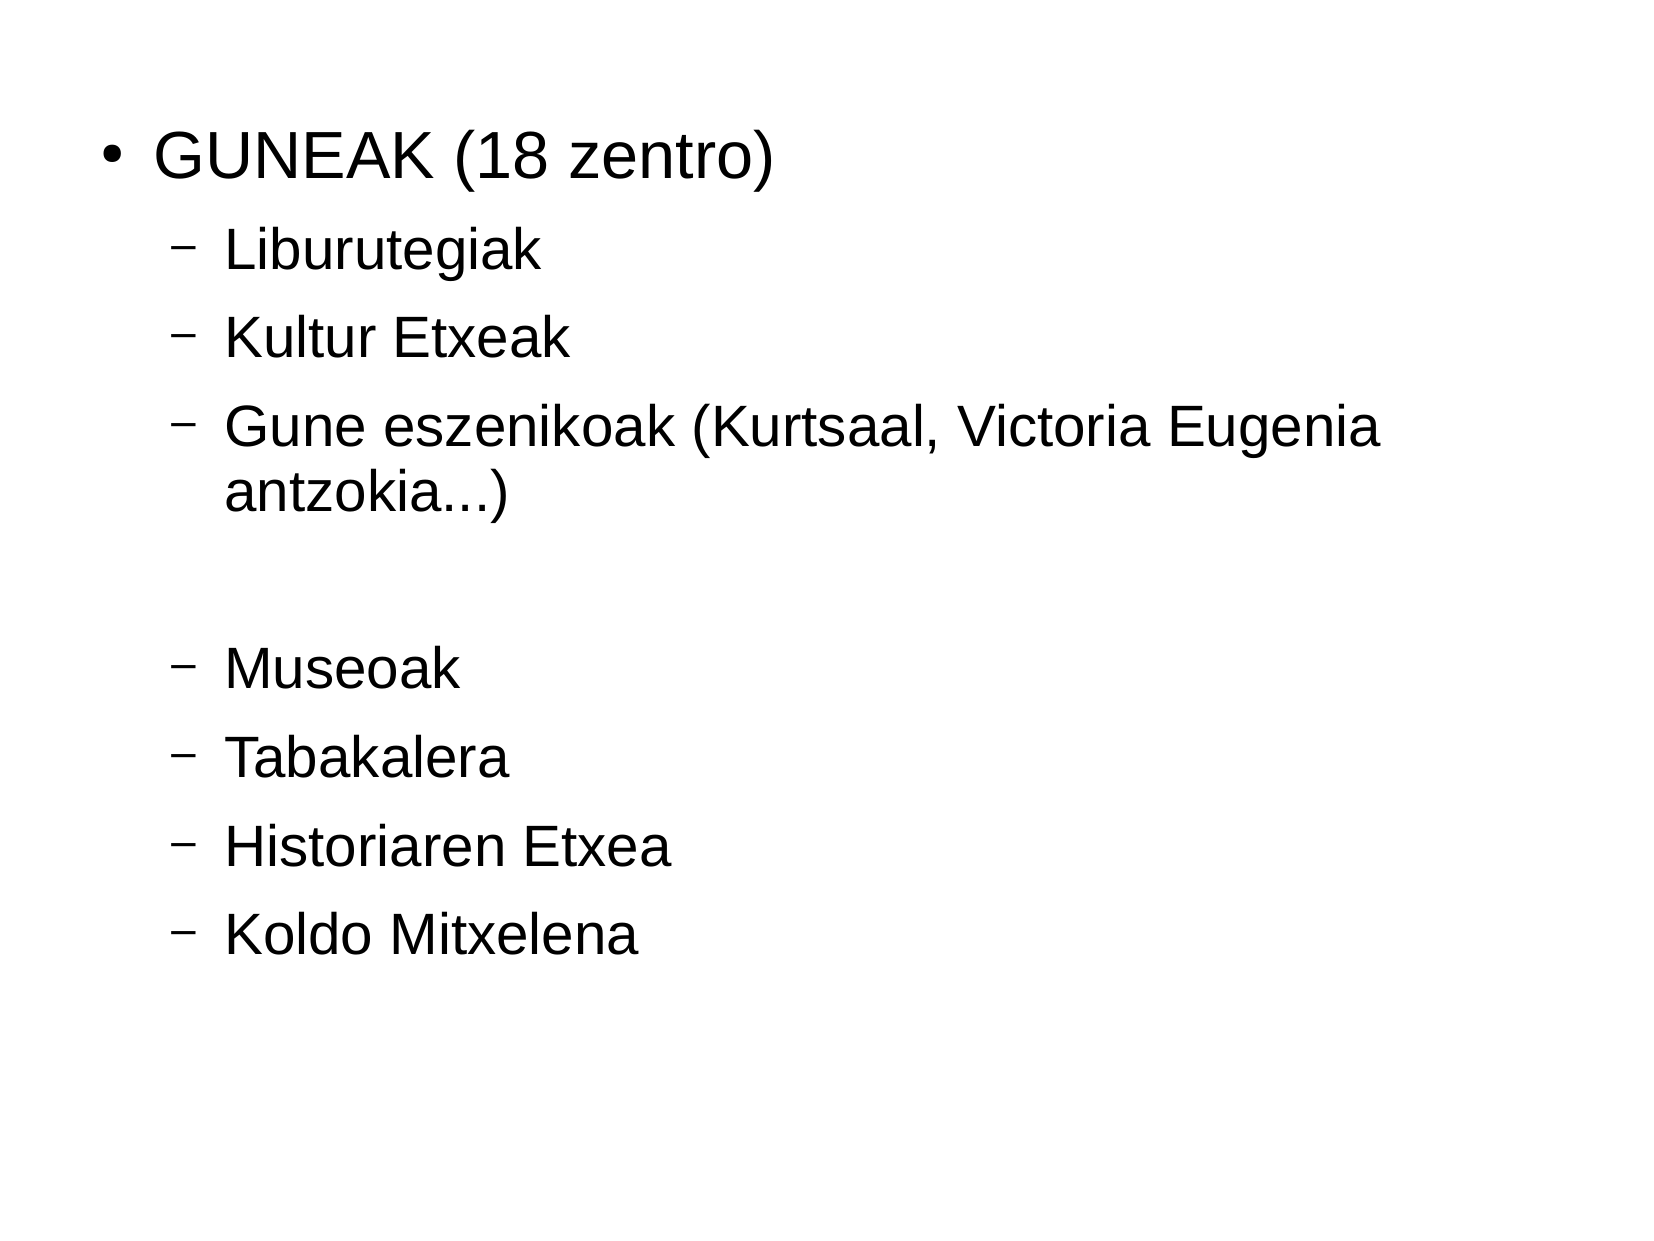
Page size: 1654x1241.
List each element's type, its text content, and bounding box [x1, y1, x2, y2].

list GUNEAK (18 zentro) Liburutegiak Kultur Etxeak Gune eszenikoak (Kurtsaal, Victoria Eugenia antzokia...) Museoak Tabakalera Historiaren Etxea Koldo Mitxelena [82, 118, 1571, 1010]
